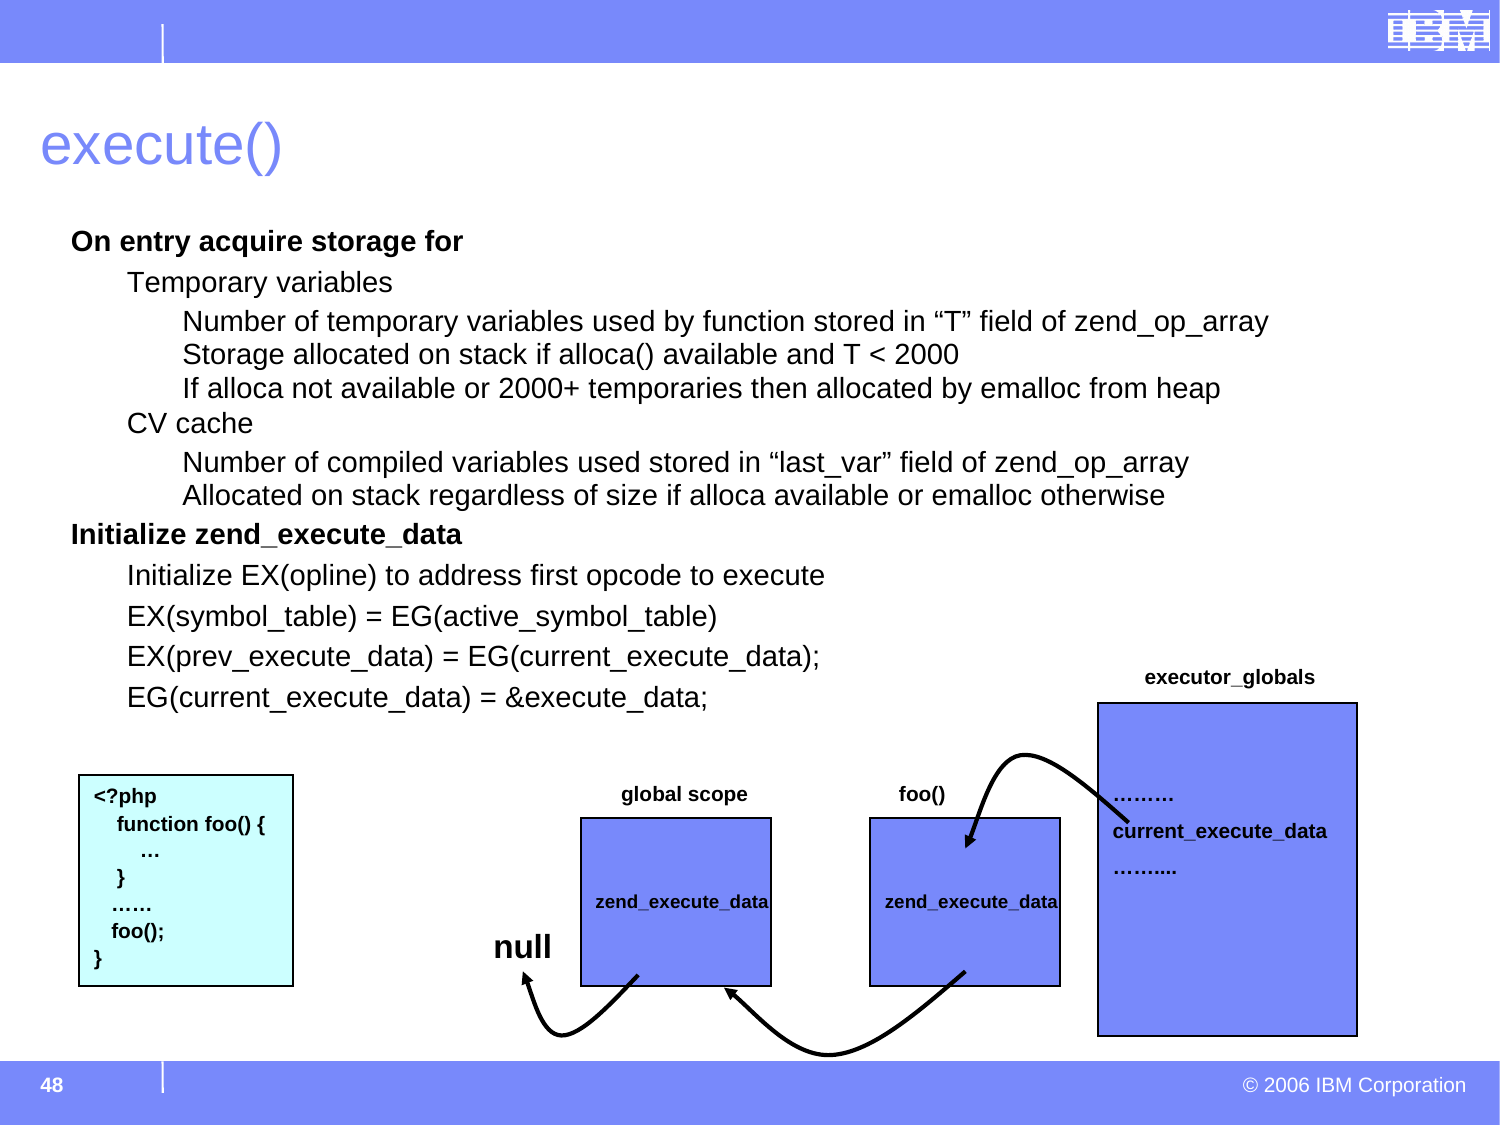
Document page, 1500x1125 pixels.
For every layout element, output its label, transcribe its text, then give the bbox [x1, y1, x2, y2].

text_box zend_execute_data [870, 817, 1061, 987]
text_box executor_globals [1129, 658, 1331, 698]
text_box null [478, 920, 568, 974]
text_box foo()‏ [884, 774, 961, 814]
list On entry acquire storage for Temporary variables Number of temporary variables used by function stored in “T” field of zend_op_array Storage allocated on stack if alloca() available and T < 2000 If alloca not available or 2000+ temporaries then allocated by emalloc from heap CV cache Number of compiled variables used stored in “last_var” field of zend_op_array Allocated on stack regardless of size if alloca available or emalloc otherwise Initialize zend_execute_data Initialize EX(opline) to address first opcode to execute EX(symbol_table) = EG(active_symbol_table)‏ EX(prev_execute_data) = EG(current_execute_data); EG(current_execute_data) = &execute_data; [55, 222, 1433, 842]
text_box <?php function foo() { … } …… foo(); } [79, 774, 293, 987]
text_box zend_execute_data [580, 817, 772, 987]
text_box ……… current_execute_data …….... [1097, 702, 1358, 1036]
title execute()‏ [25, 82, 1378, 184]
text_box global scope [606, 774, 763, 814]
